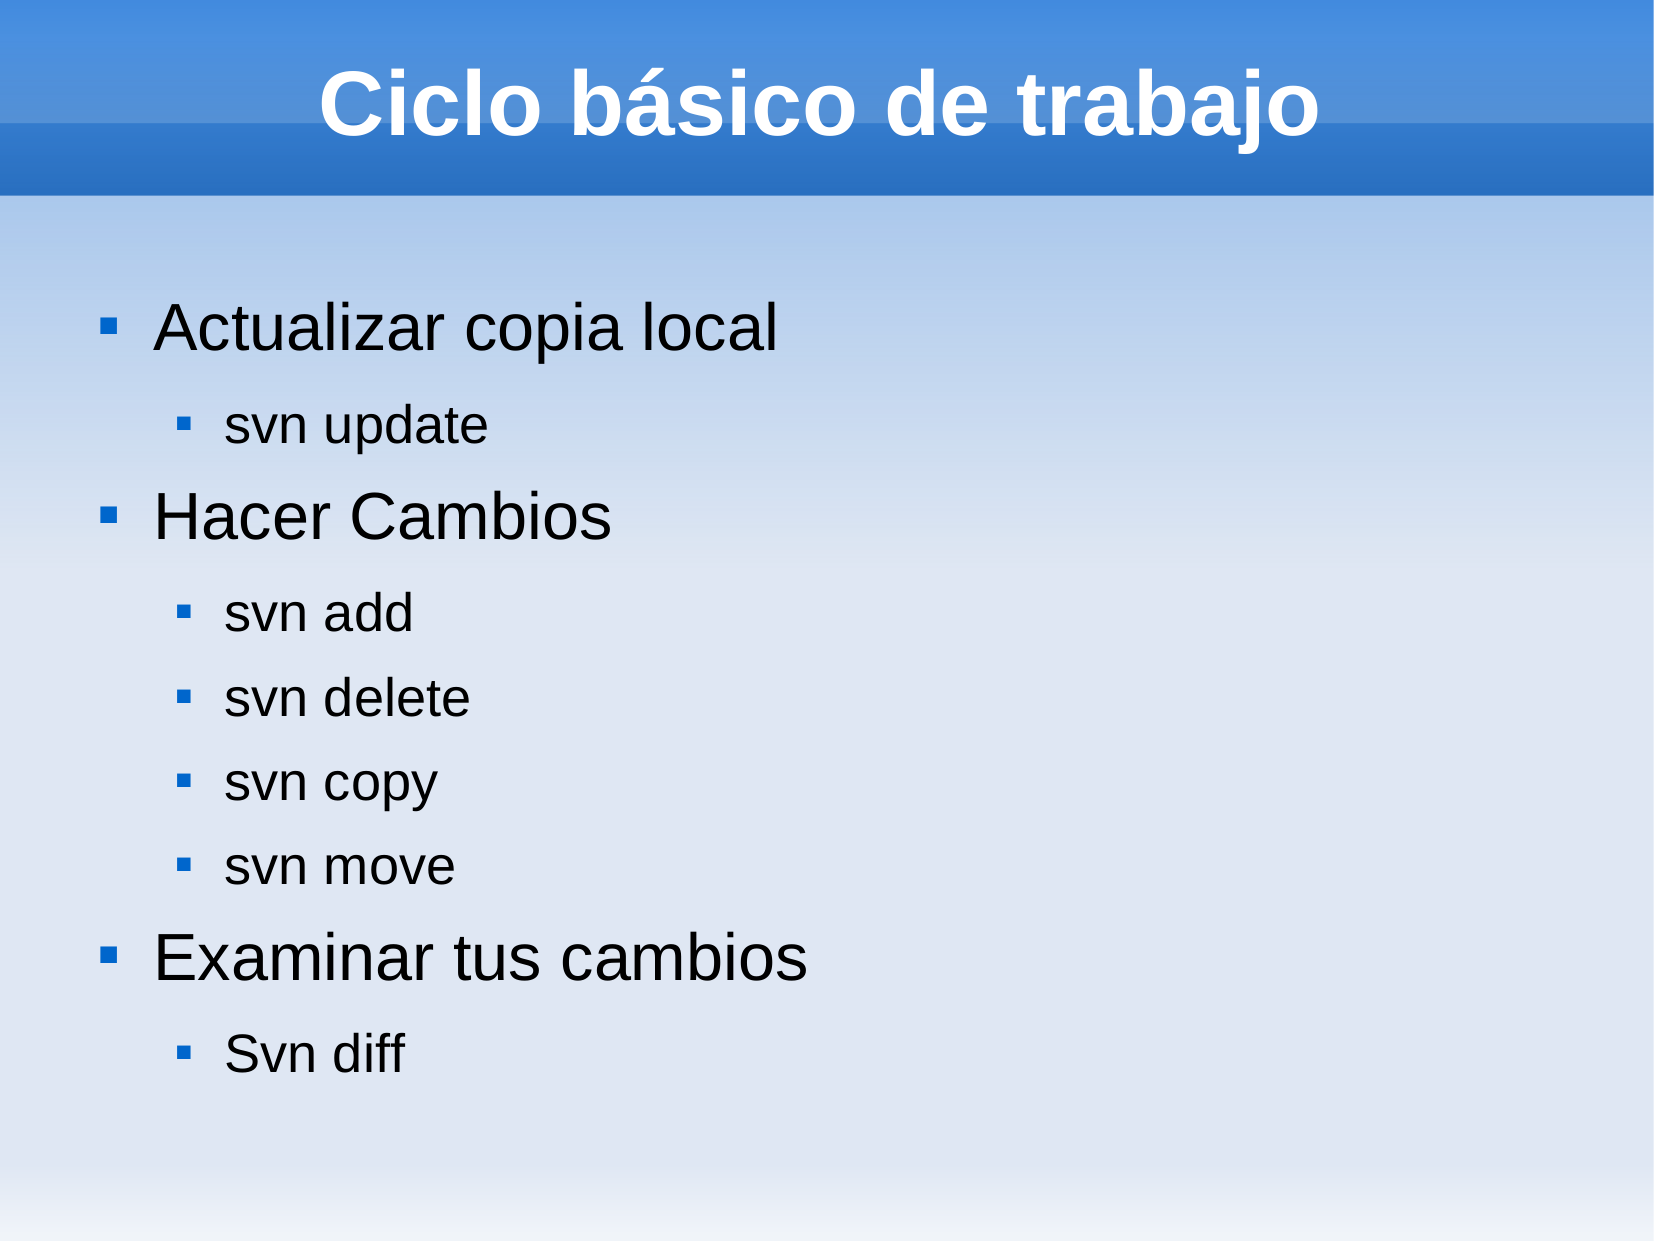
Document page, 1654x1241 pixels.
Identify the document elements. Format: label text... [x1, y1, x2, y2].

picture [0, 0, 1654, 1241]
list Actualizar copia local svn update Hacer Cambios svn add svn delete svn copy svn move Examinar tus cambios Svn diff [82, 290, 1571, 1183]
title Ciclo básico de trabajo [76, 7, 1565, 200]
